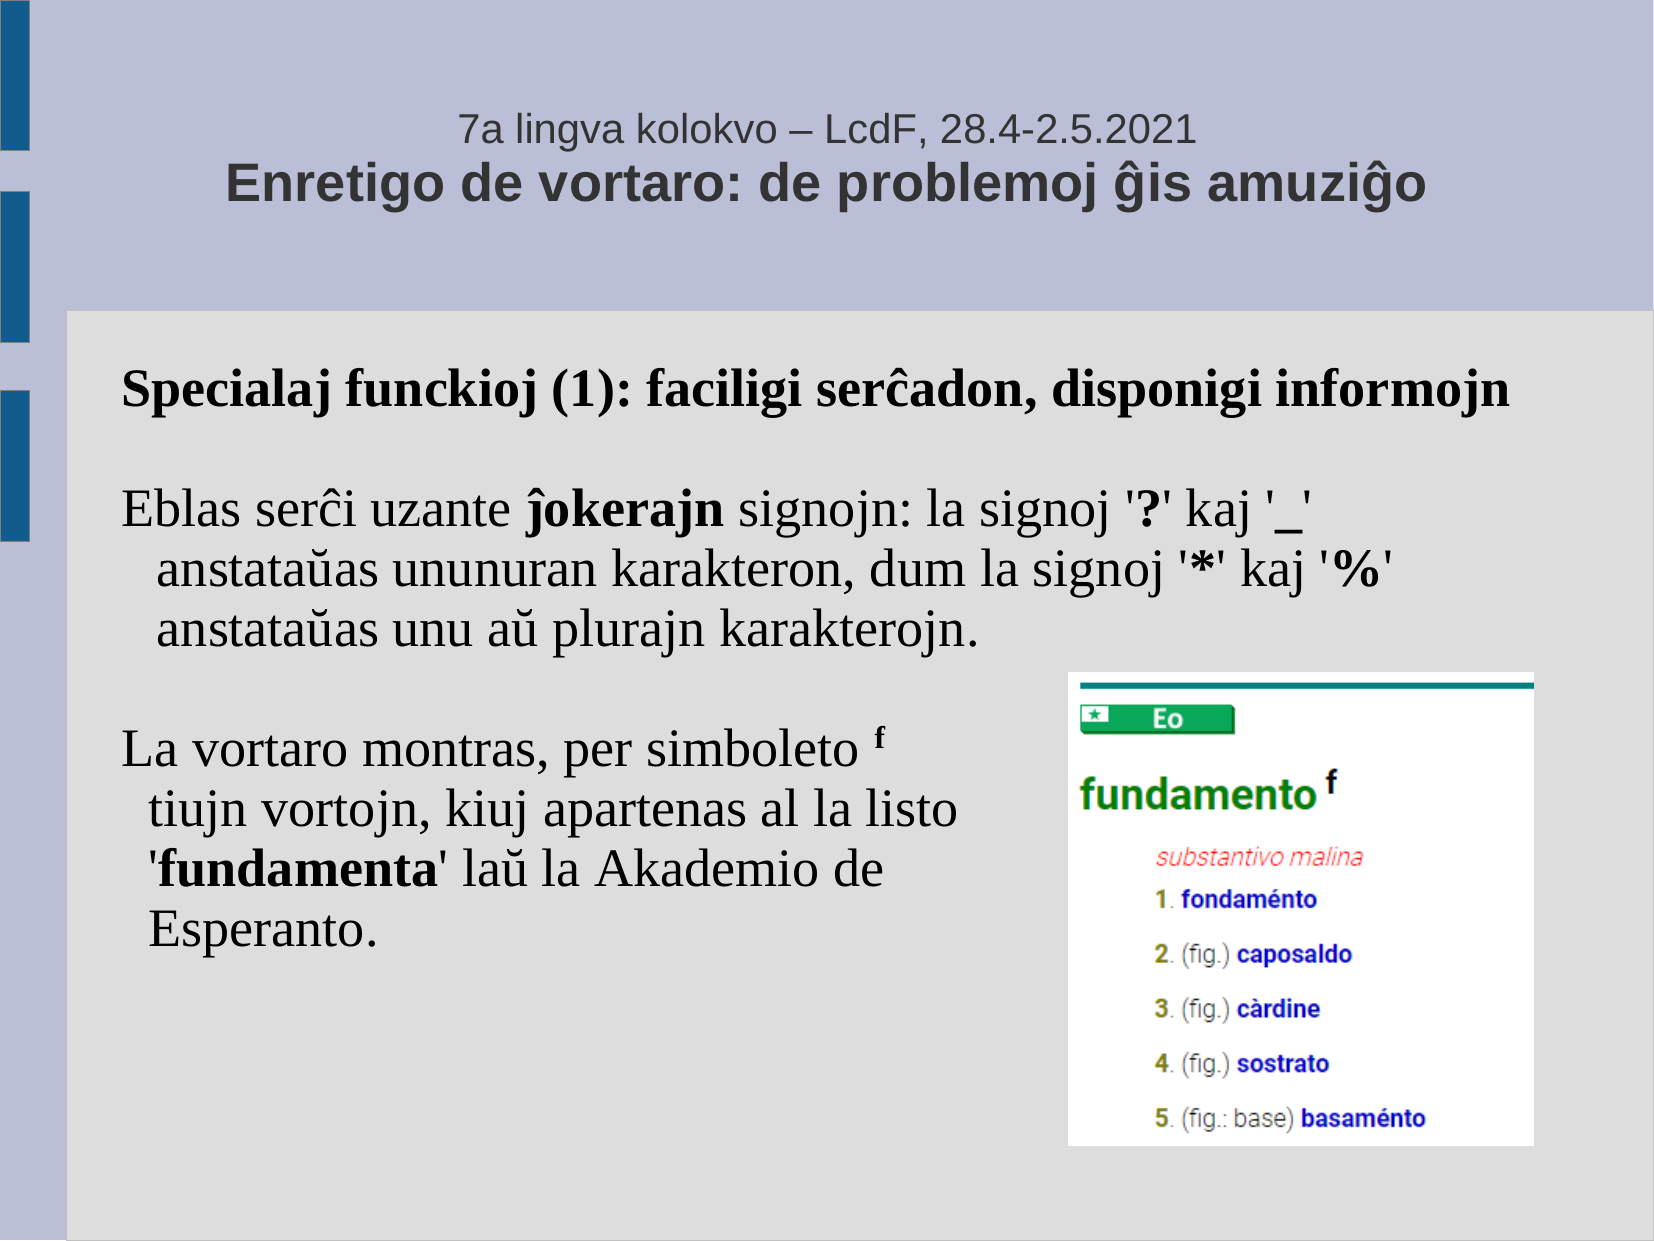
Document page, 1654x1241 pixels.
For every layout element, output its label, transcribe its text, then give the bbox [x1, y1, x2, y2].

title 7a lingva kolokvo – LcdF, 28.4-2.5.2021 Enretigo de vortaro: de problemoj ĝis amuziĝo [121, 55, 1534, 263]
subtitle Specialaj funckioj (1): faciligi serĉadon, disponigi informojn Eblas serĉi uzante ĵokerajn signojn: la signoj '?' kaj '_' anstataŭas ununuran karakteron, dum la signoj '*' kaj '%' anstataŭas unu aŭ plurajn karakterojn. La vortaro montras, per simboleto f tiujn vortojn, kiuj apartenas al la listo 'fundamenta' laŭ la Akademio de Esperanto. [121, 349, 1534, 1148]
picture [1068, 672, 1534, 1146]
